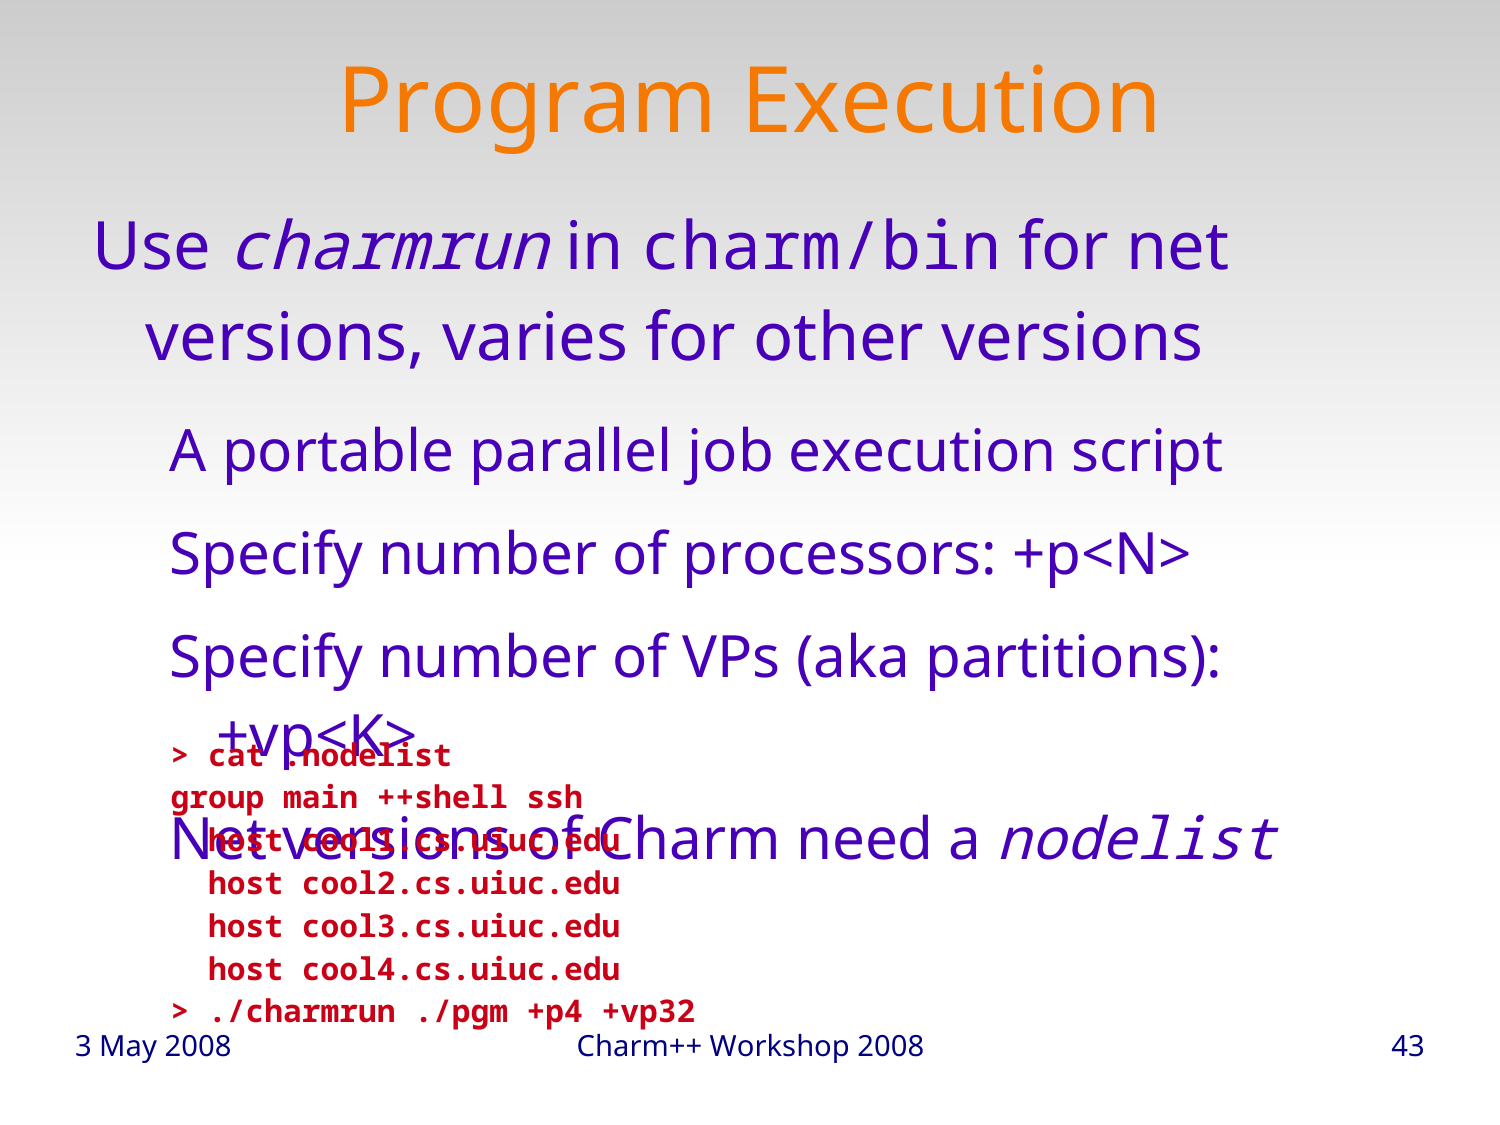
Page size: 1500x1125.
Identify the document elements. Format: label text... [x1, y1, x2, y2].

title Program Execution [75, 10, 1425, 184]
text_box > cat .nodelist group main ++shell ssh host cool1.cs.uiuc.edu host cool2.cs.uiuc.edu host cool3.cs.uiuc.edu host cool4.cs.uiuc.edu > ./charmrun ./pgm +p4 +vp32 [155, 725, 1386, 1001]
list Use charmrun in charm/bin for net versions, varies for other versions A portable parallel job execution script Specify number of processors: +p<N> Specify number of VPs (aka partitions): +vp<K> Net versions of Charm need a nodelist [75, 198, 1425, 926]
